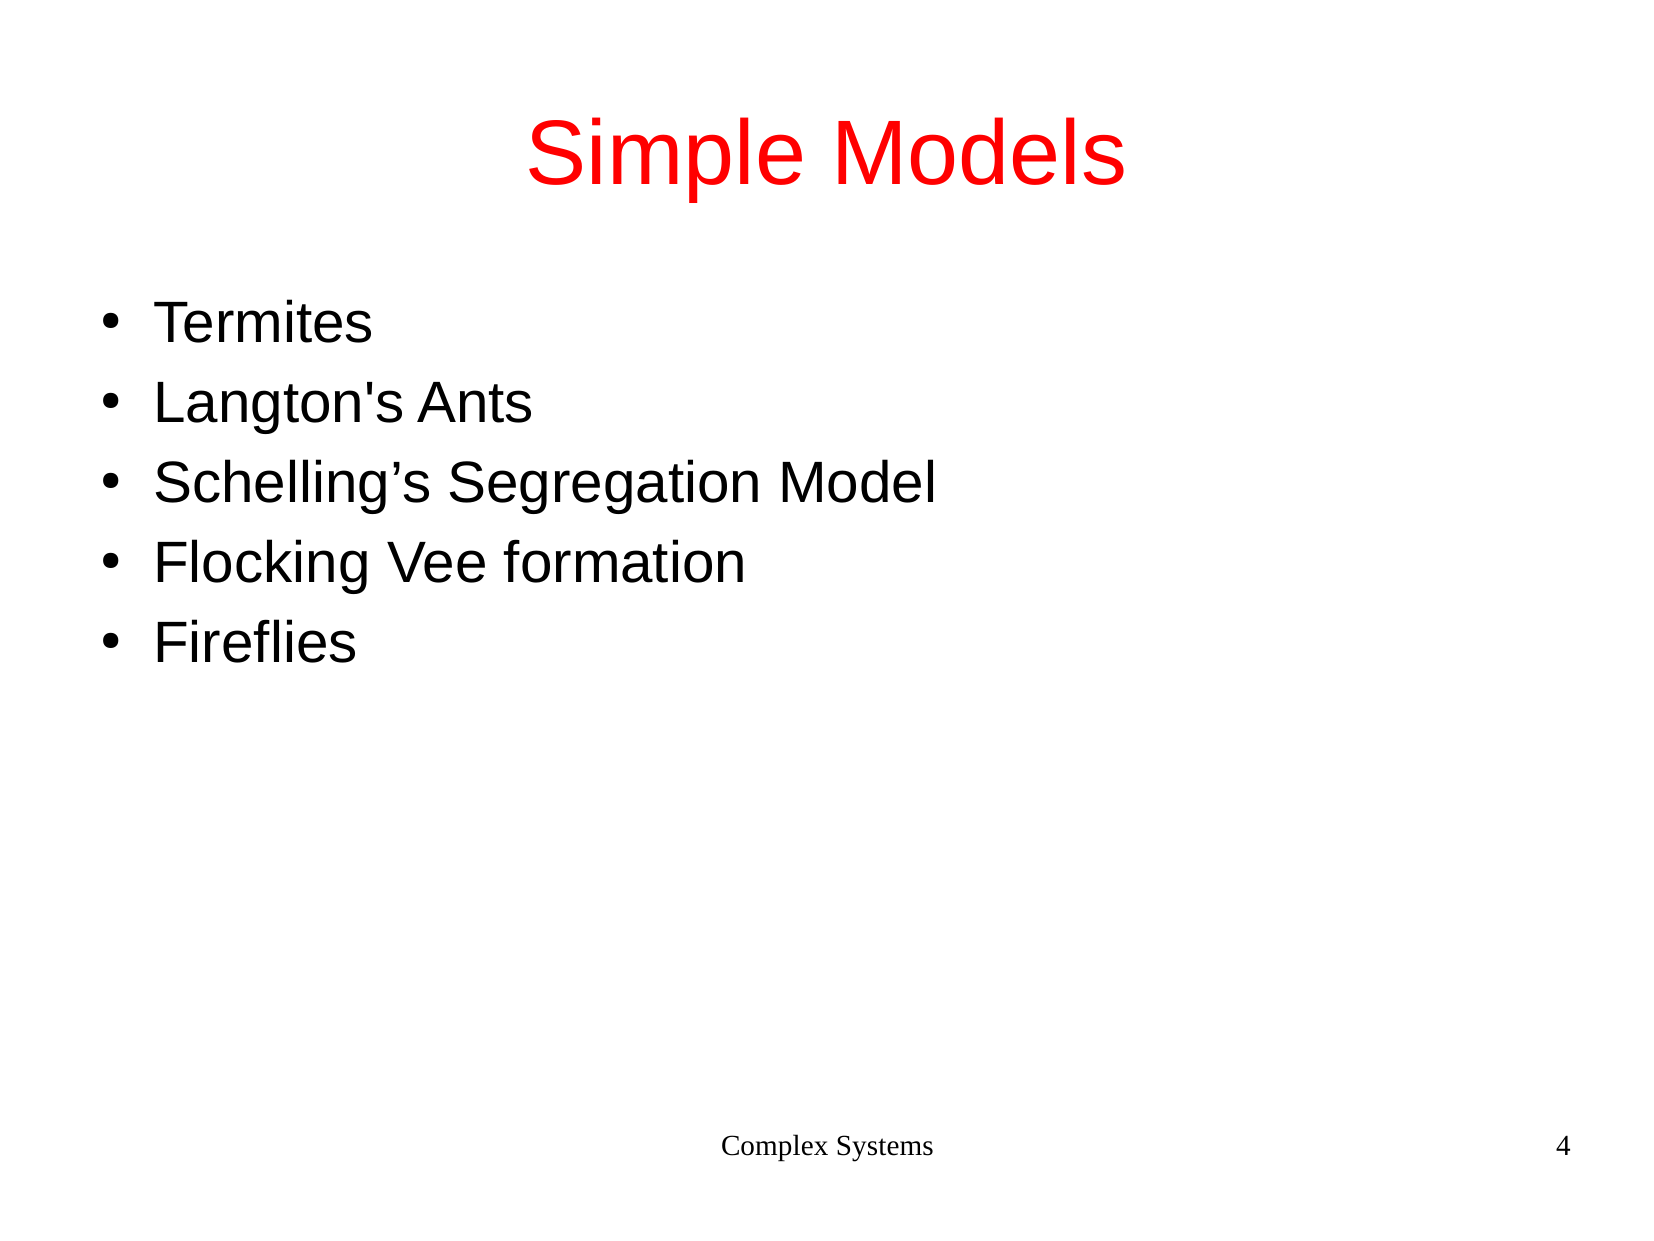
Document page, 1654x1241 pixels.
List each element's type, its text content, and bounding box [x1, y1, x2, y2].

list Termites Langton's Ants Schelling’s Segregation Model Flocking Vee formation Fireflies [82, 290, 1571, 1109]
title Simple Models [82, 49, 1571, 257]
